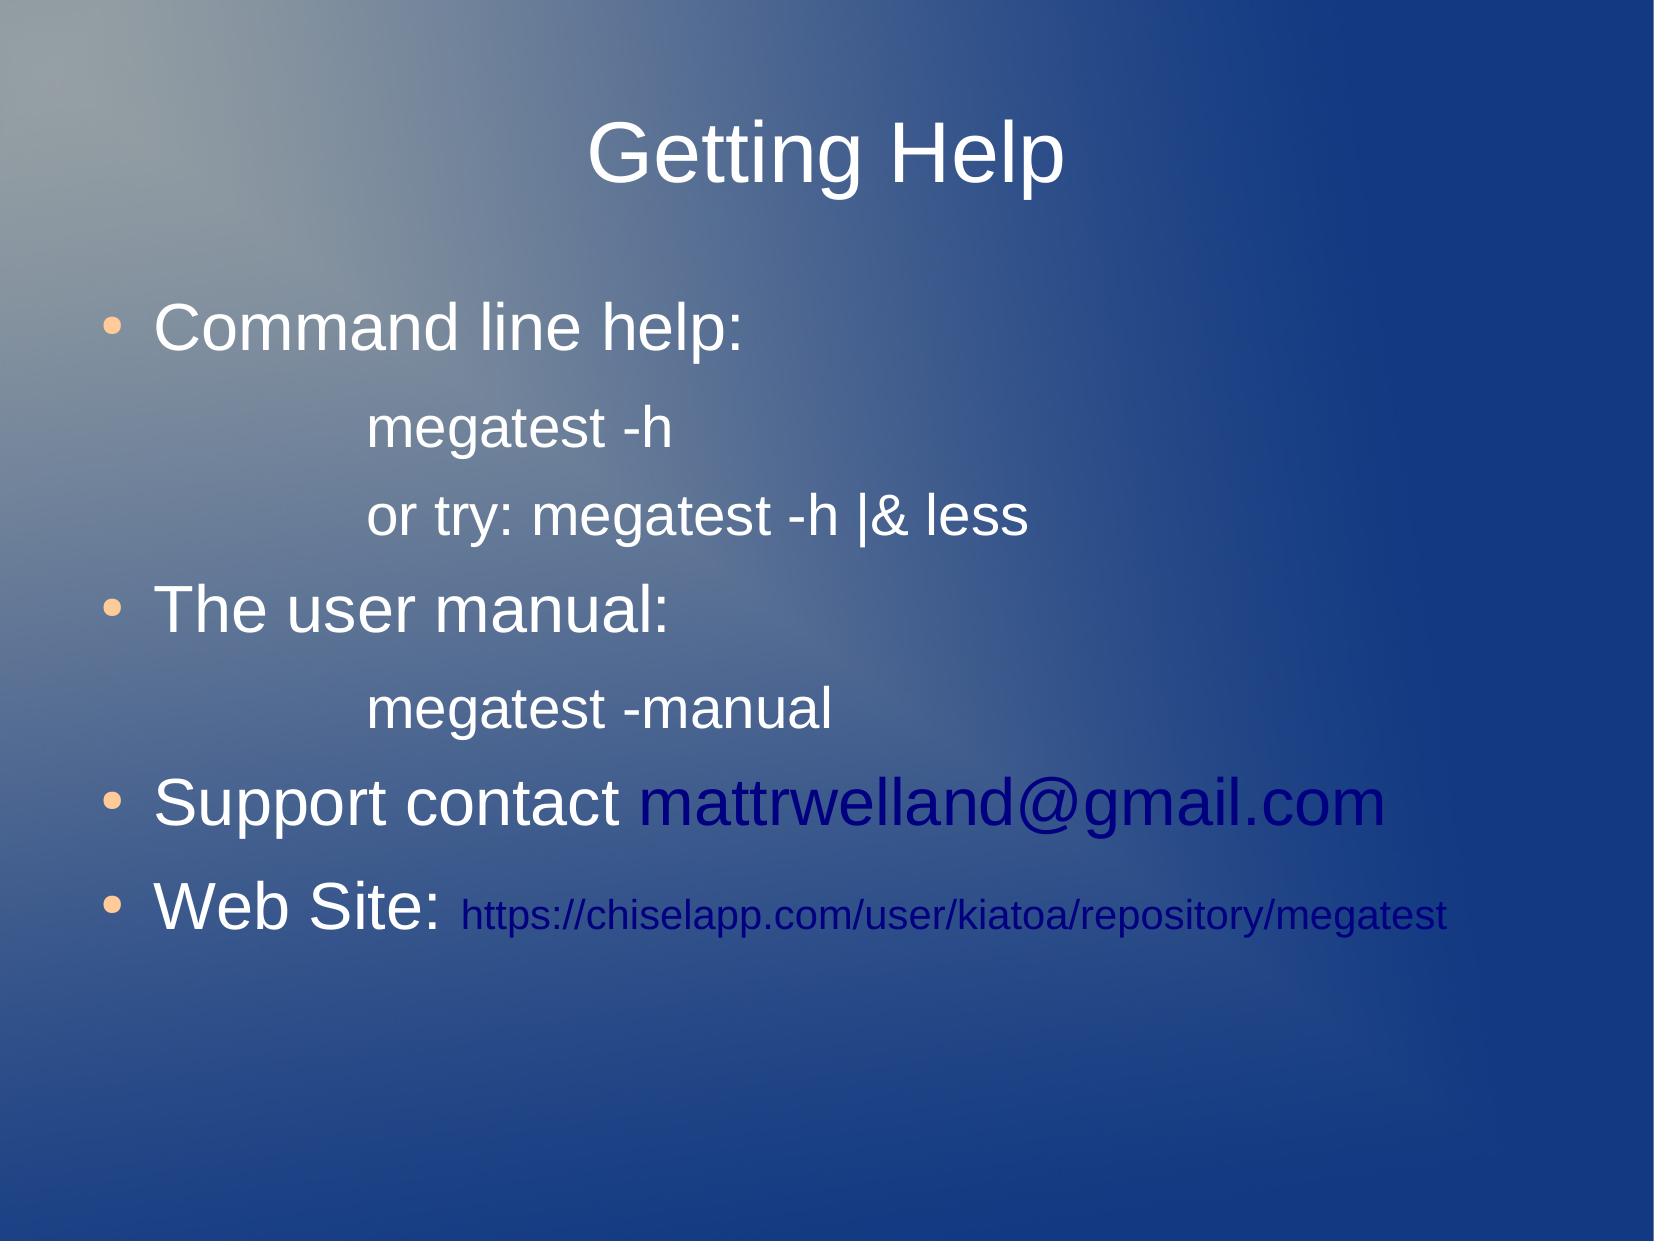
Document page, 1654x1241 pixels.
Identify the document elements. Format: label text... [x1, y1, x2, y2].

title Getting Help [82, 49, 1571, 257]
picture [0, 0, 1654, 1241]
list Command line help: megatest -h or try: megatest -h |& less The user manual: megatest -manual Support contact mattrwelland@gmail.com Web Site: https://chiselapp.com/user/kiatoa/repository/megatest [82, 290, 1571, 1010]
